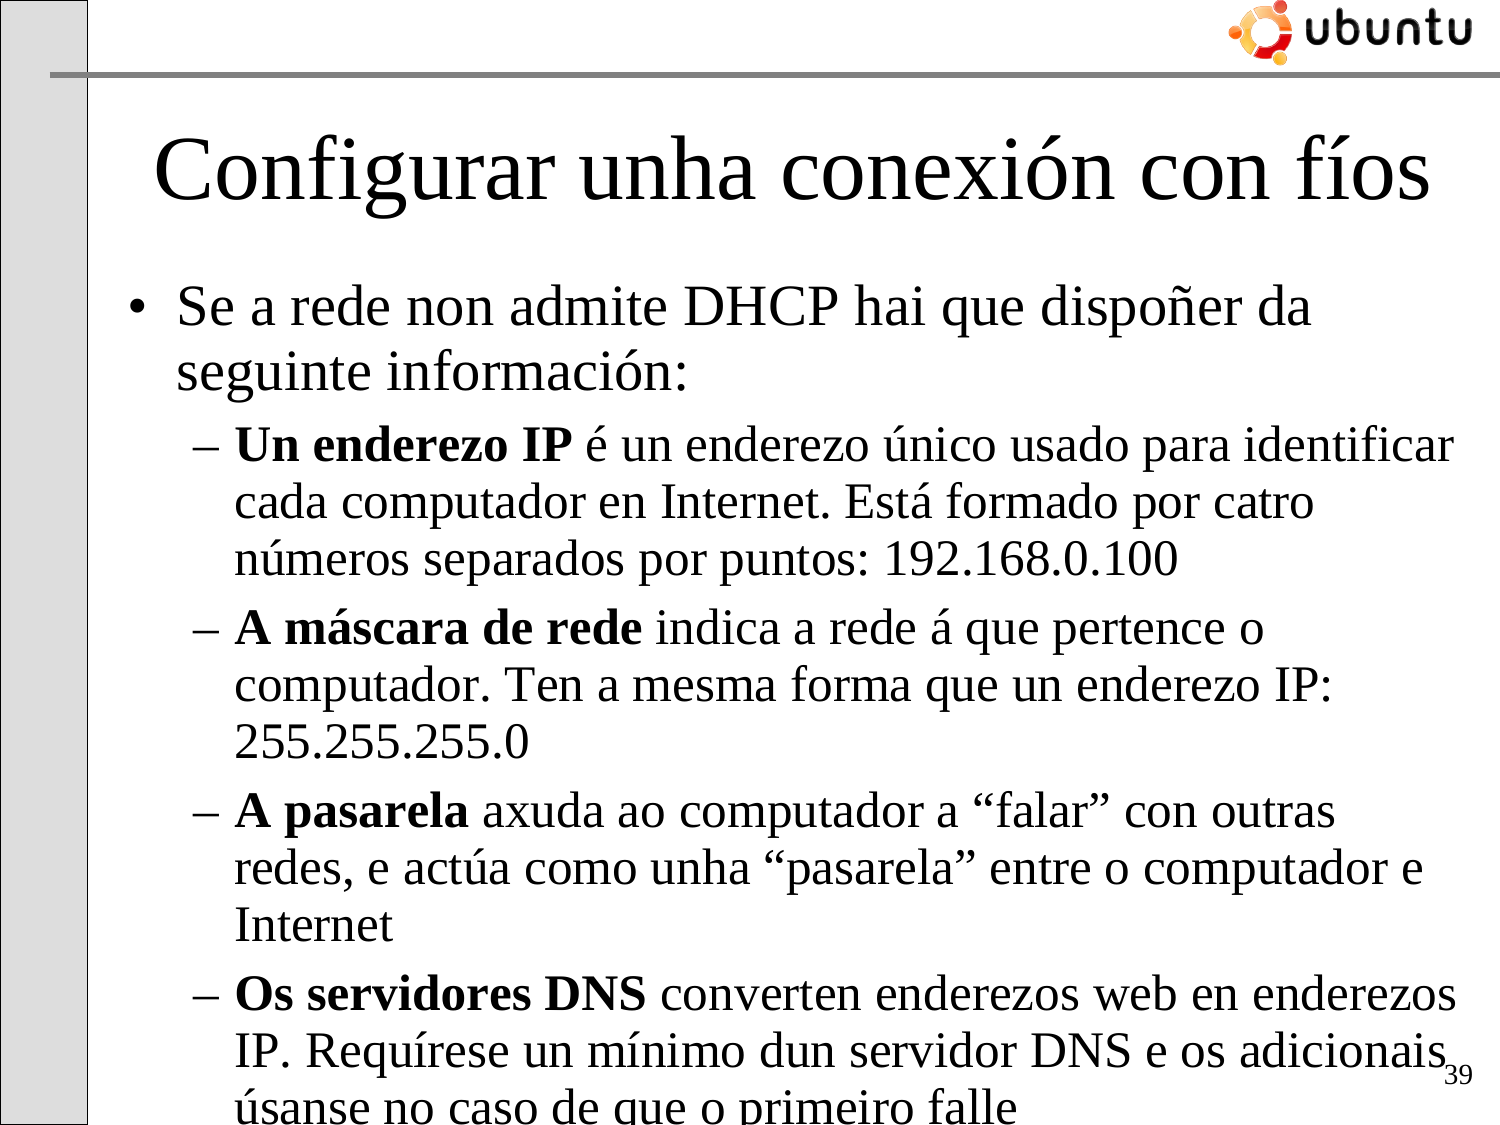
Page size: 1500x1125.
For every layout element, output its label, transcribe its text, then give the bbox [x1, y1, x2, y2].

picture [1221, 0, 1483, 71]
title Configurar unha conexión con fíos [112, 99, 1477, 237]
list Se a rede non admite DHCP hai que dispoñer da seguinte información: Un enderezo IP é un enderezo único usado para identificar cada computador en Internet. Está formado por catro números separados por puntos: 192.168.0.100 A máscara de rede indica a rede á que pertence o computador. Ten a mesma forma que un enderezo IP: 255.255.255.0 A pasarela axuda ao computador a “falar” con outras redes, e actúa como unha “pasarela” entre o computador e Internet Os servidores DNS converten enderezos web en enderezos IP. Requírese un mínimo dun servidor DNS e os adicionais úsanse no caso de que o primeiro falle [112, 265, 1477, 1125]
